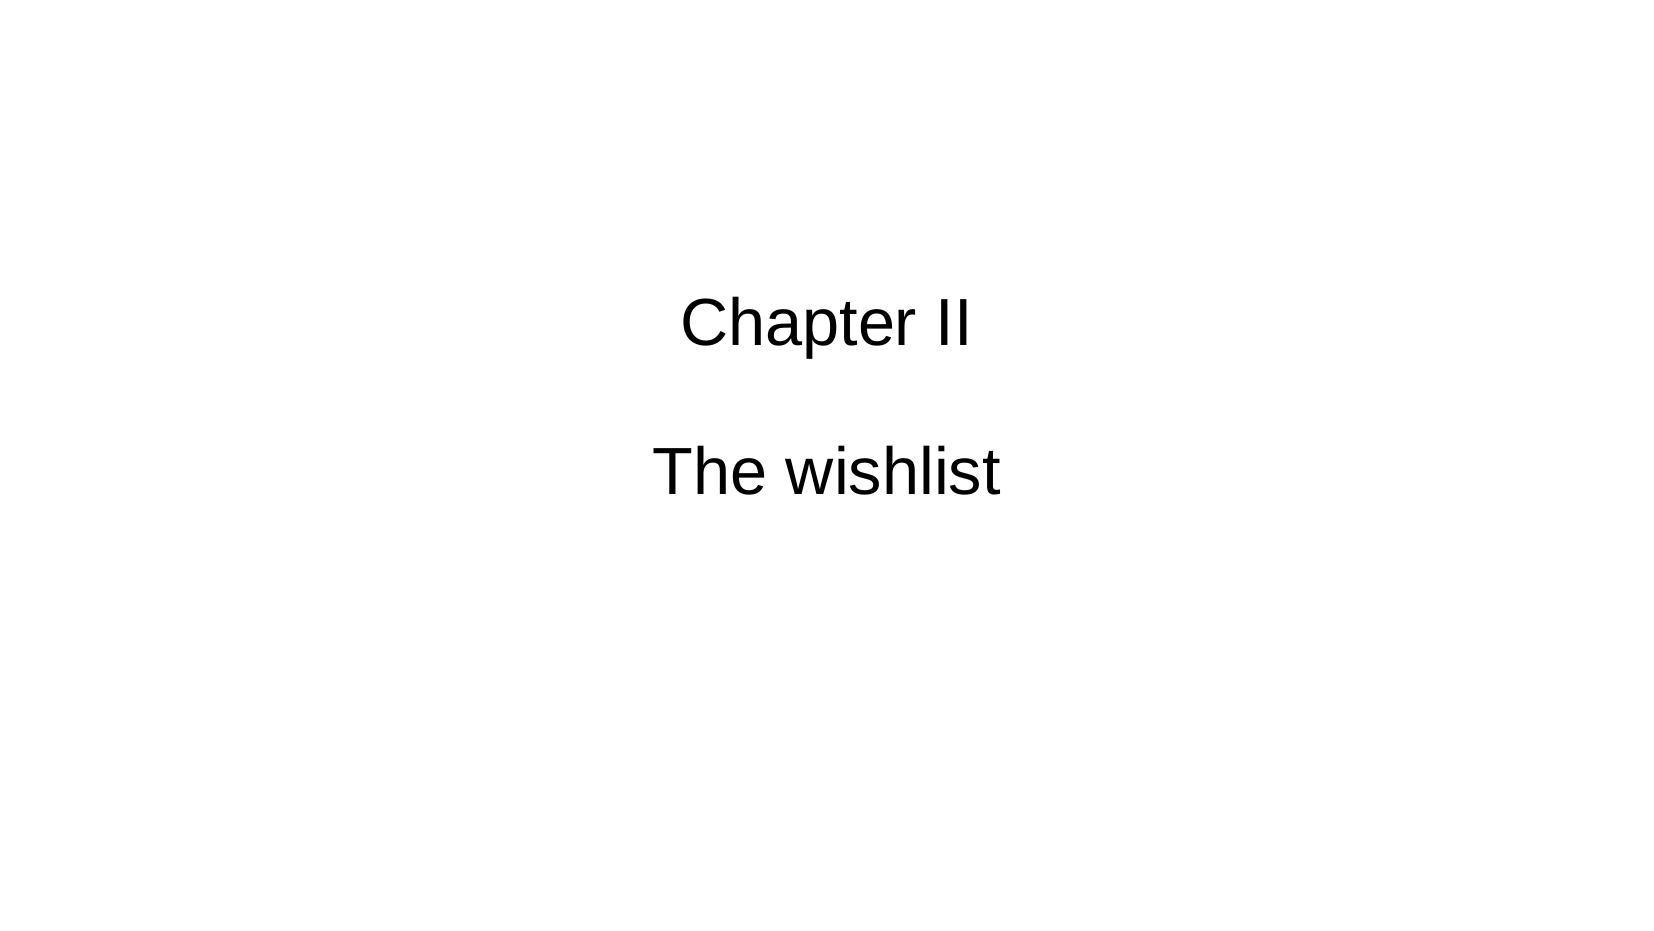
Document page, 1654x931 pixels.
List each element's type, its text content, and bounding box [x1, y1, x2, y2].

subtitle Chapter II The wishlist [82, 37, 1571, 757]
